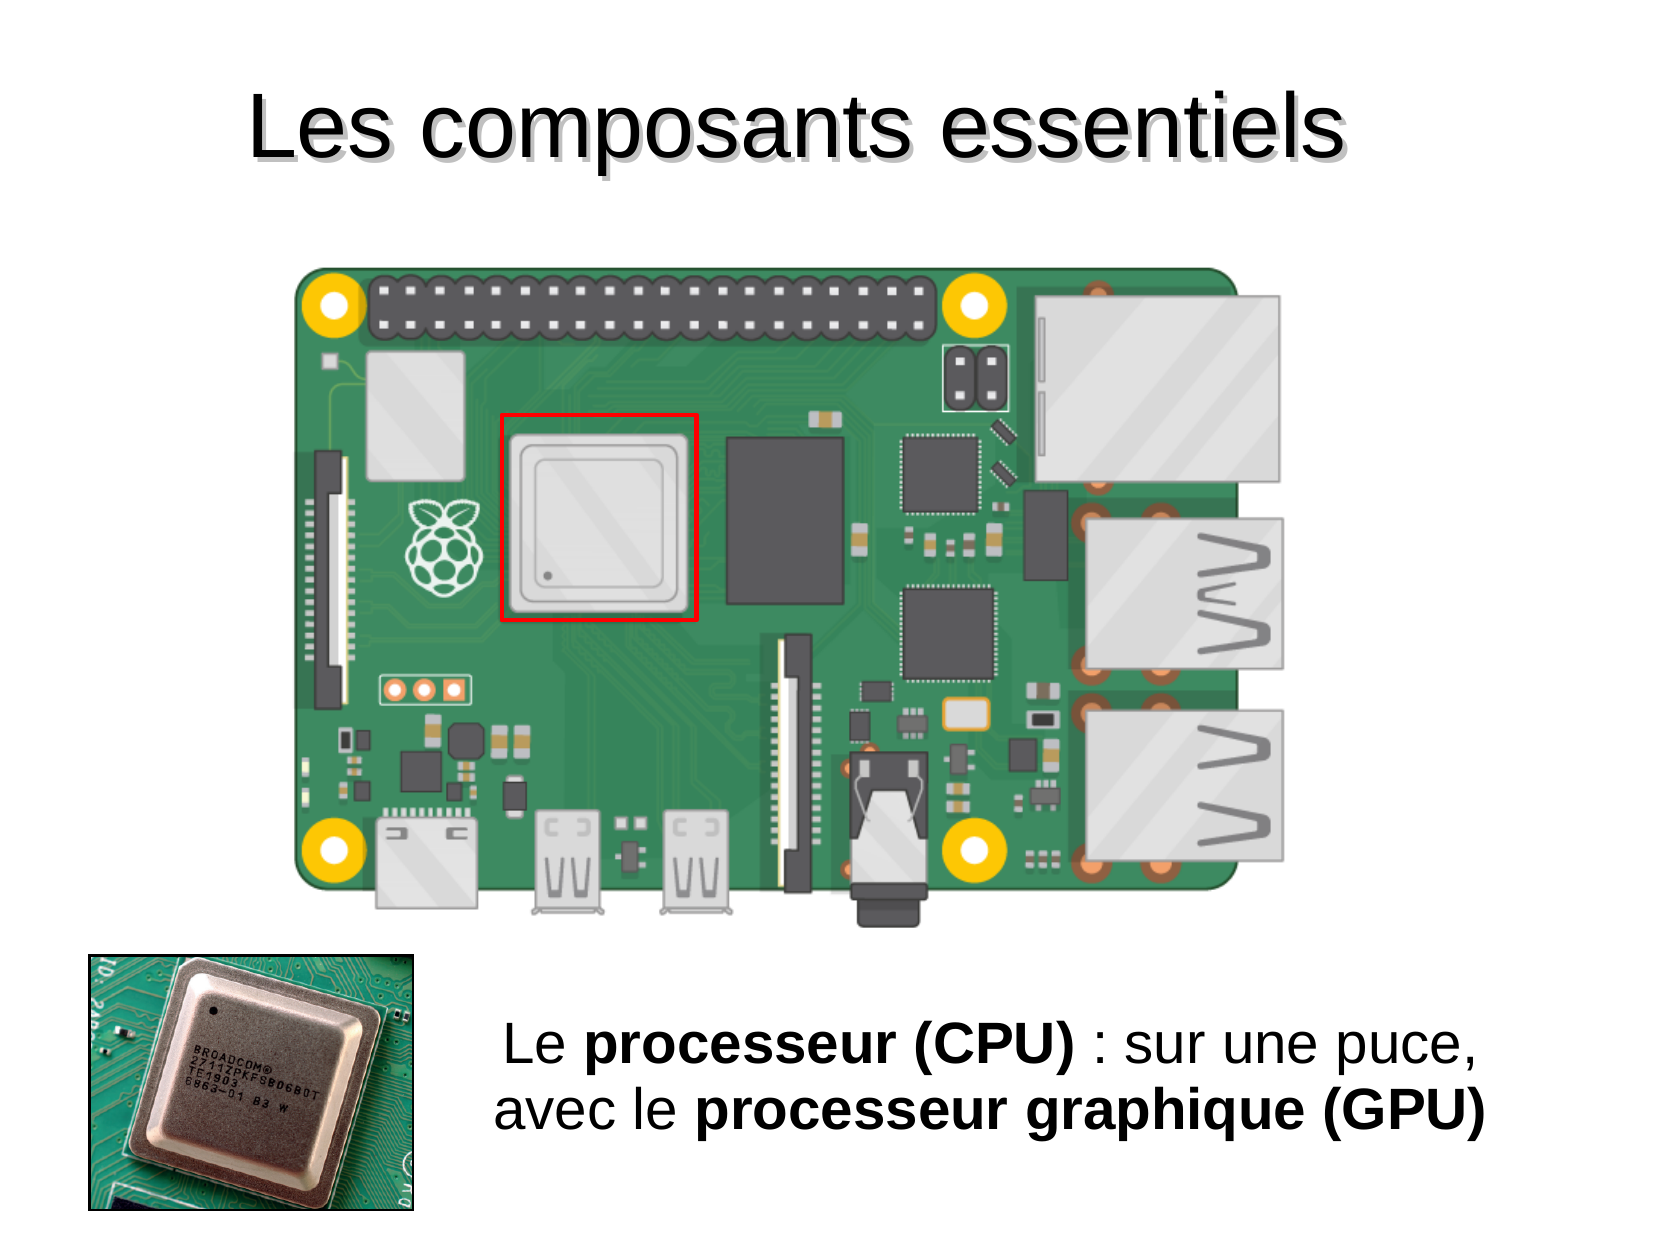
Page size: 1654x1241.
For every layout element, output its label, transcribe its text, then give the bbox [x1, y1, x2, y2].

title Les composants essentiels [177, 0, 1418, 281]
text_box Le processeur (CPU) : sur une puce, avec le processeur graphique (GPU) [442, 1003, 1536, 1214]
picture [88, 281, 1329, 1211]
